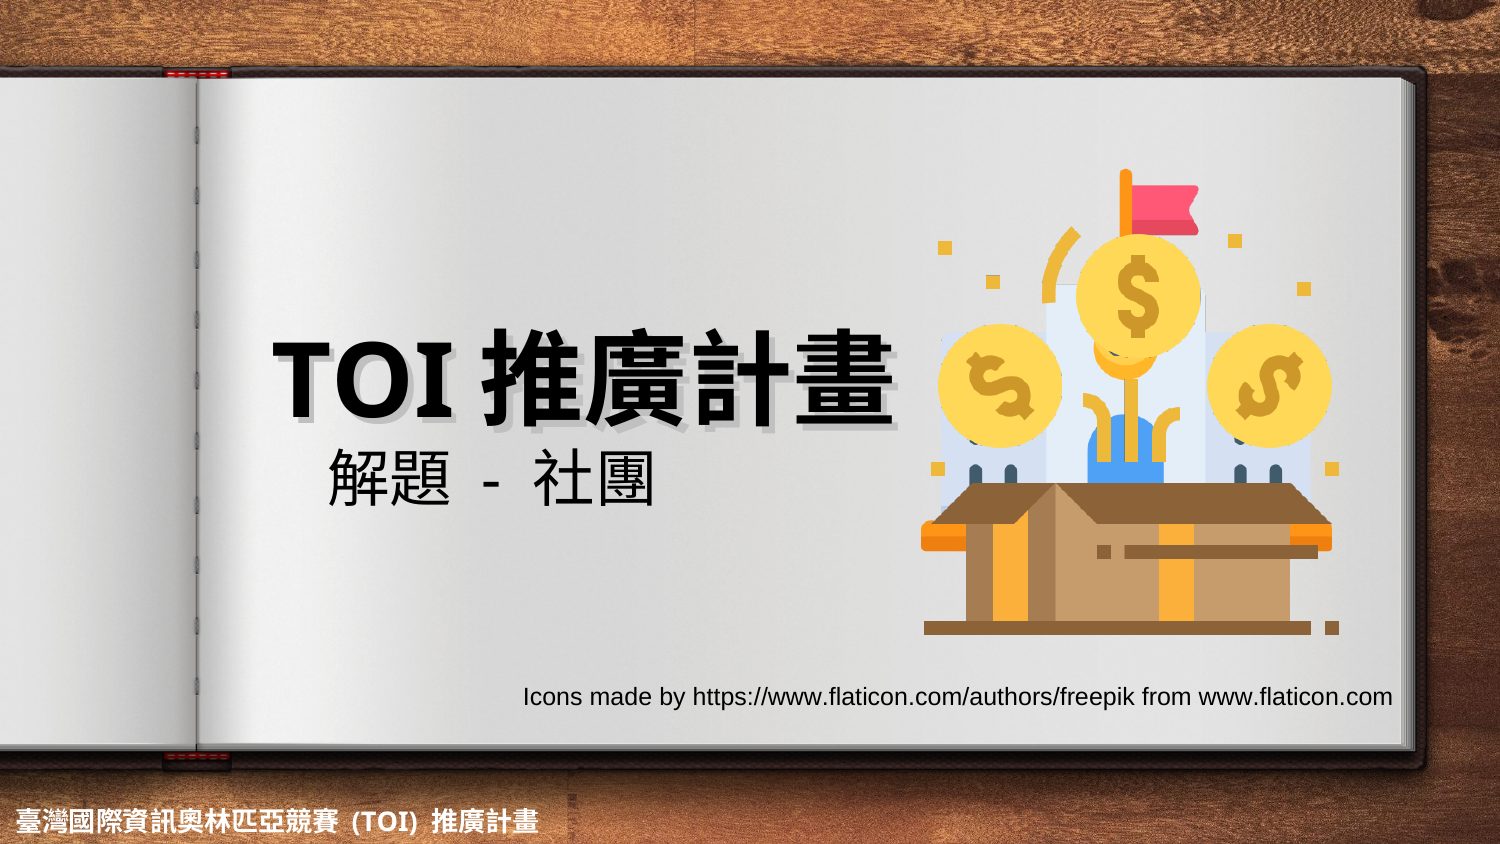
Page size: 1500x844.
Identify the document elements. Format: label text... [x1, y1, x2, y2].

picture [0, 0, 1500, 844]
title TOI推廣計畫 解題 - 社團 [255, 262, 910, 565]
text_box Icons made by https://www.flaticon.com/authors/freepik from www.flaticon.com [507, 673, 1439, 719]
